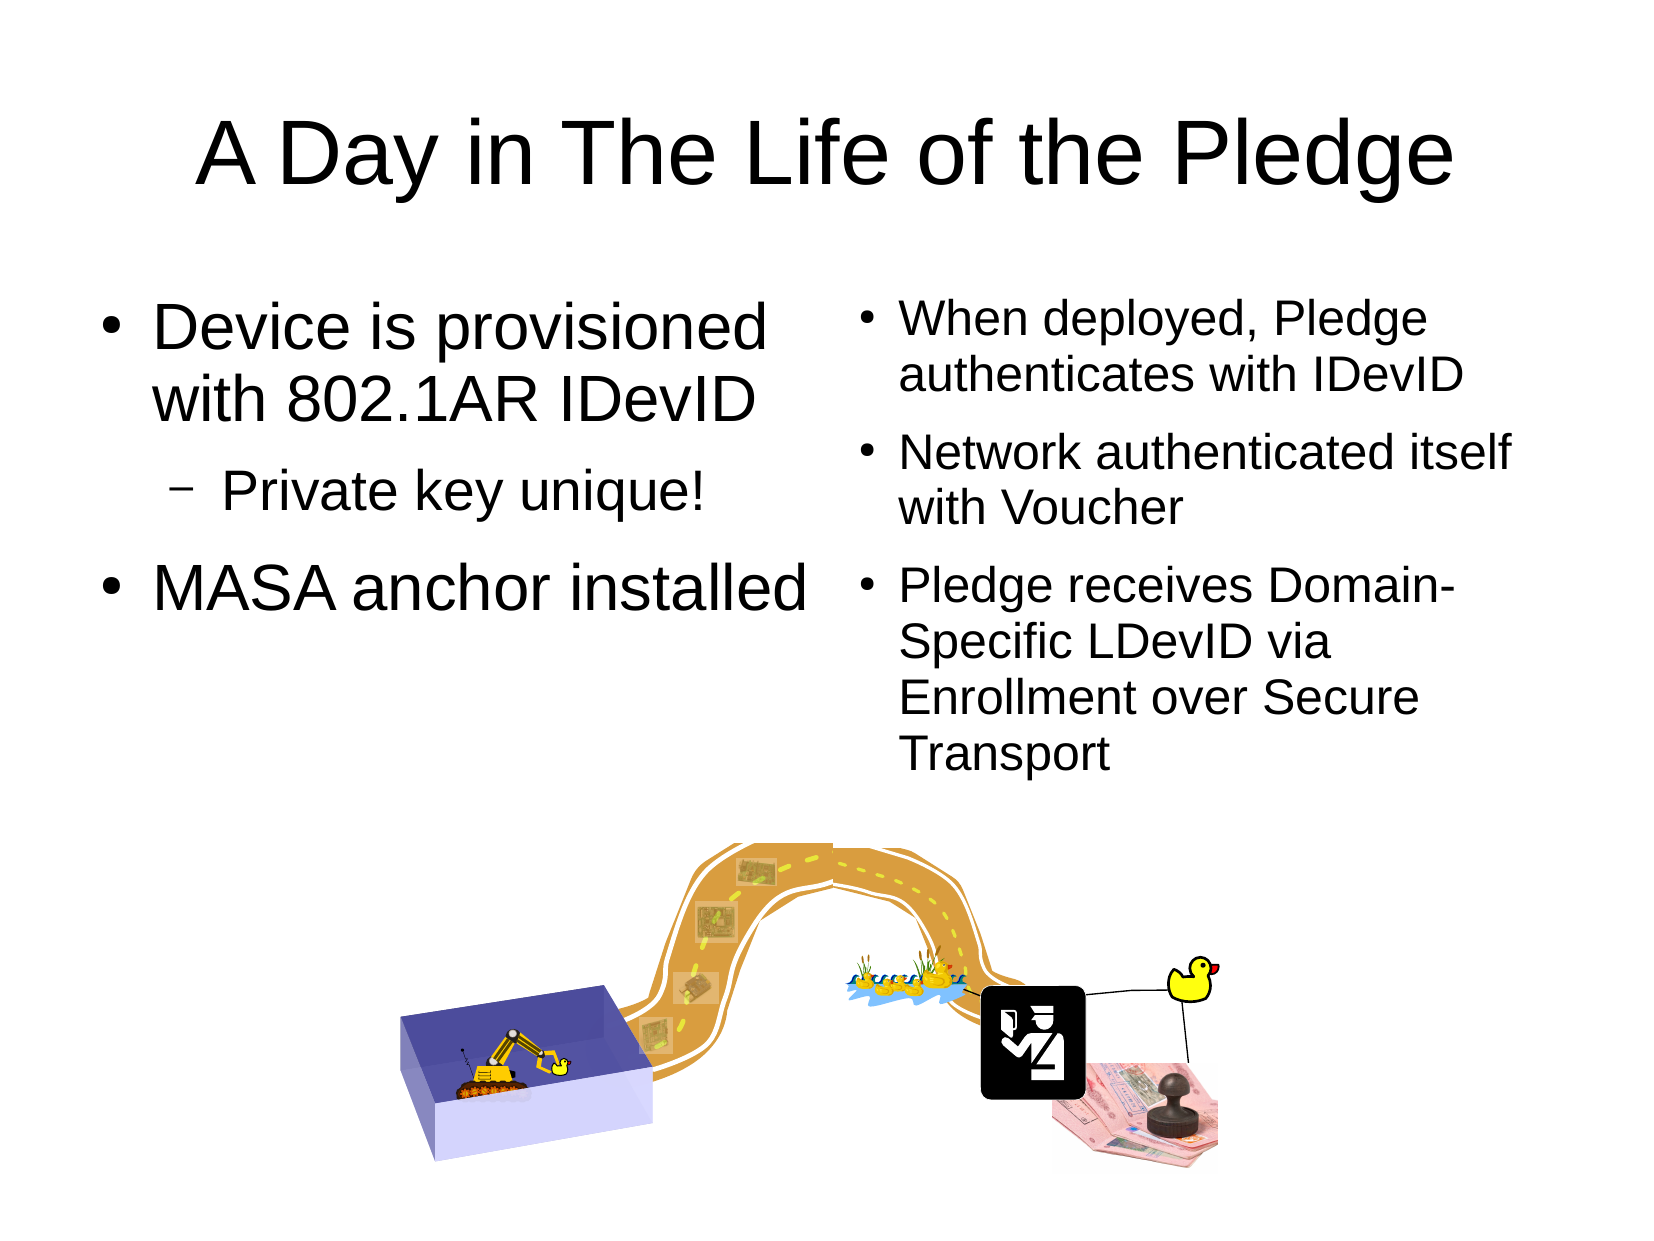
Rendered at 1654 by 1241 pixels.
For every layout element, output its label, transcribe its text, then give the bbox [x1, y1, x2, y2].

list When deployed, Pledge authenticates with IDevID Network authenticated itself with Voucher Pledge receives Domain-Specific LDevID via Enrollment over Secure Transport [845, 290, 1572, 792]
list Device is provisioned with 802.1AR IDevID Private key unique! MASA anchor installed [82, 290, 809, 634]
picture [388, 843, 1277, 1192]
title A Day in The Life of the Pledge [82, 49, 1571, 257]
